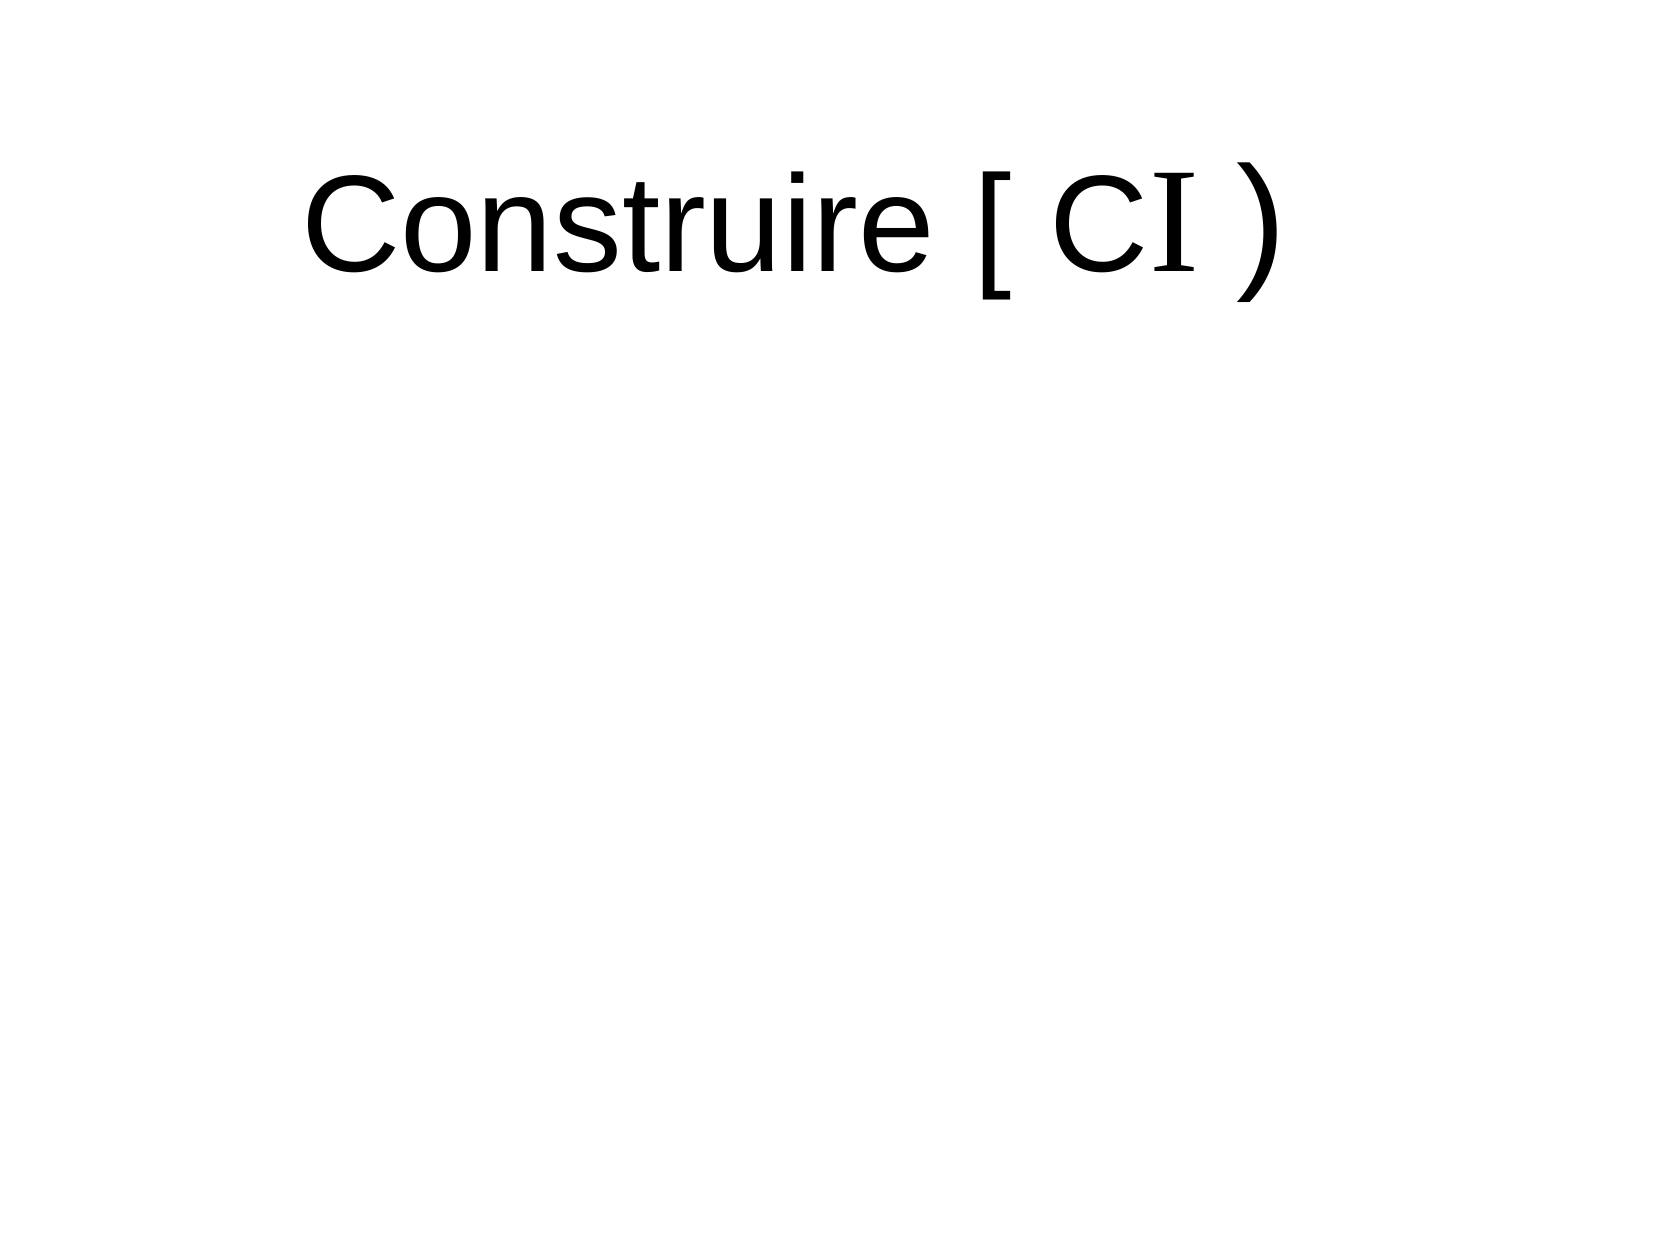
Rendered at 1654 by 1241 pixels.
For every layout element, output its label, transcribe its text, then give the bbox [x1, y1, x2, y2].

subtitle Construire [ CI ) [70, 84, 1559, 355]
